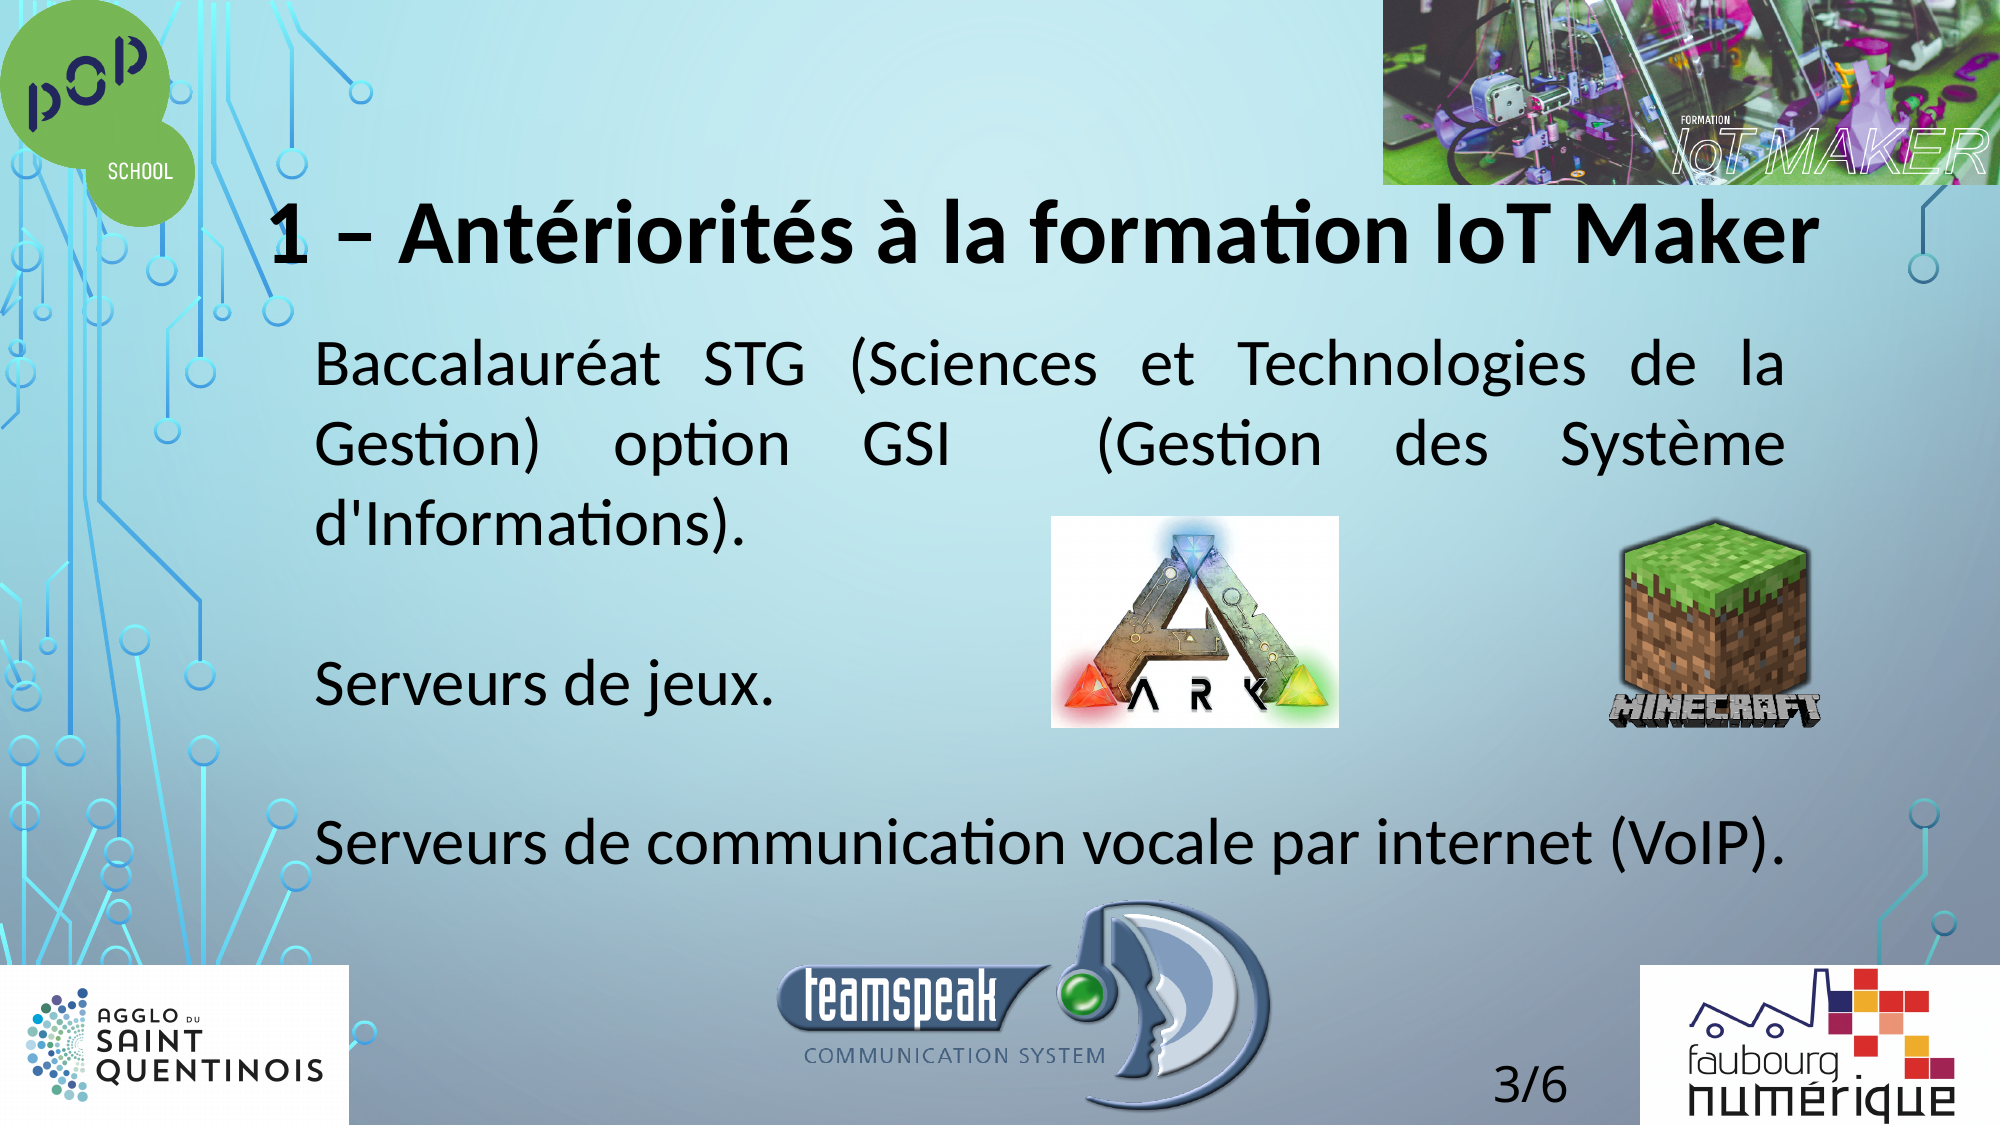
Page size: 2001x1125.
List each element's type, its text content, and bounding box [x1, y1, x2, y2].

text_box 3/6 [1478, 1045, 1590, 1121]
picture [0, 965, 349, 1125]
picture [767, 888, 1278, 1121]
picture [1640, 965, 2000, 1125]
picture [1609, 516, 1821, 728]
picture [0, 0, 195, 228]
picture [1383, 0, 2000, 185]
text_box 1 – Antériorités à la formation IoT Maker [249, 163, 1853, 291]
text_box Baccalauréat STG (Sciences et Technologies de la Gestion) option GSI (Gestion des Système d'Informations). Serveurs de jeux. Serveurs de communication vocale par internet (VoIP). [299, 311, 1853, 886]
picture [1051, 516, 1339, 728]
